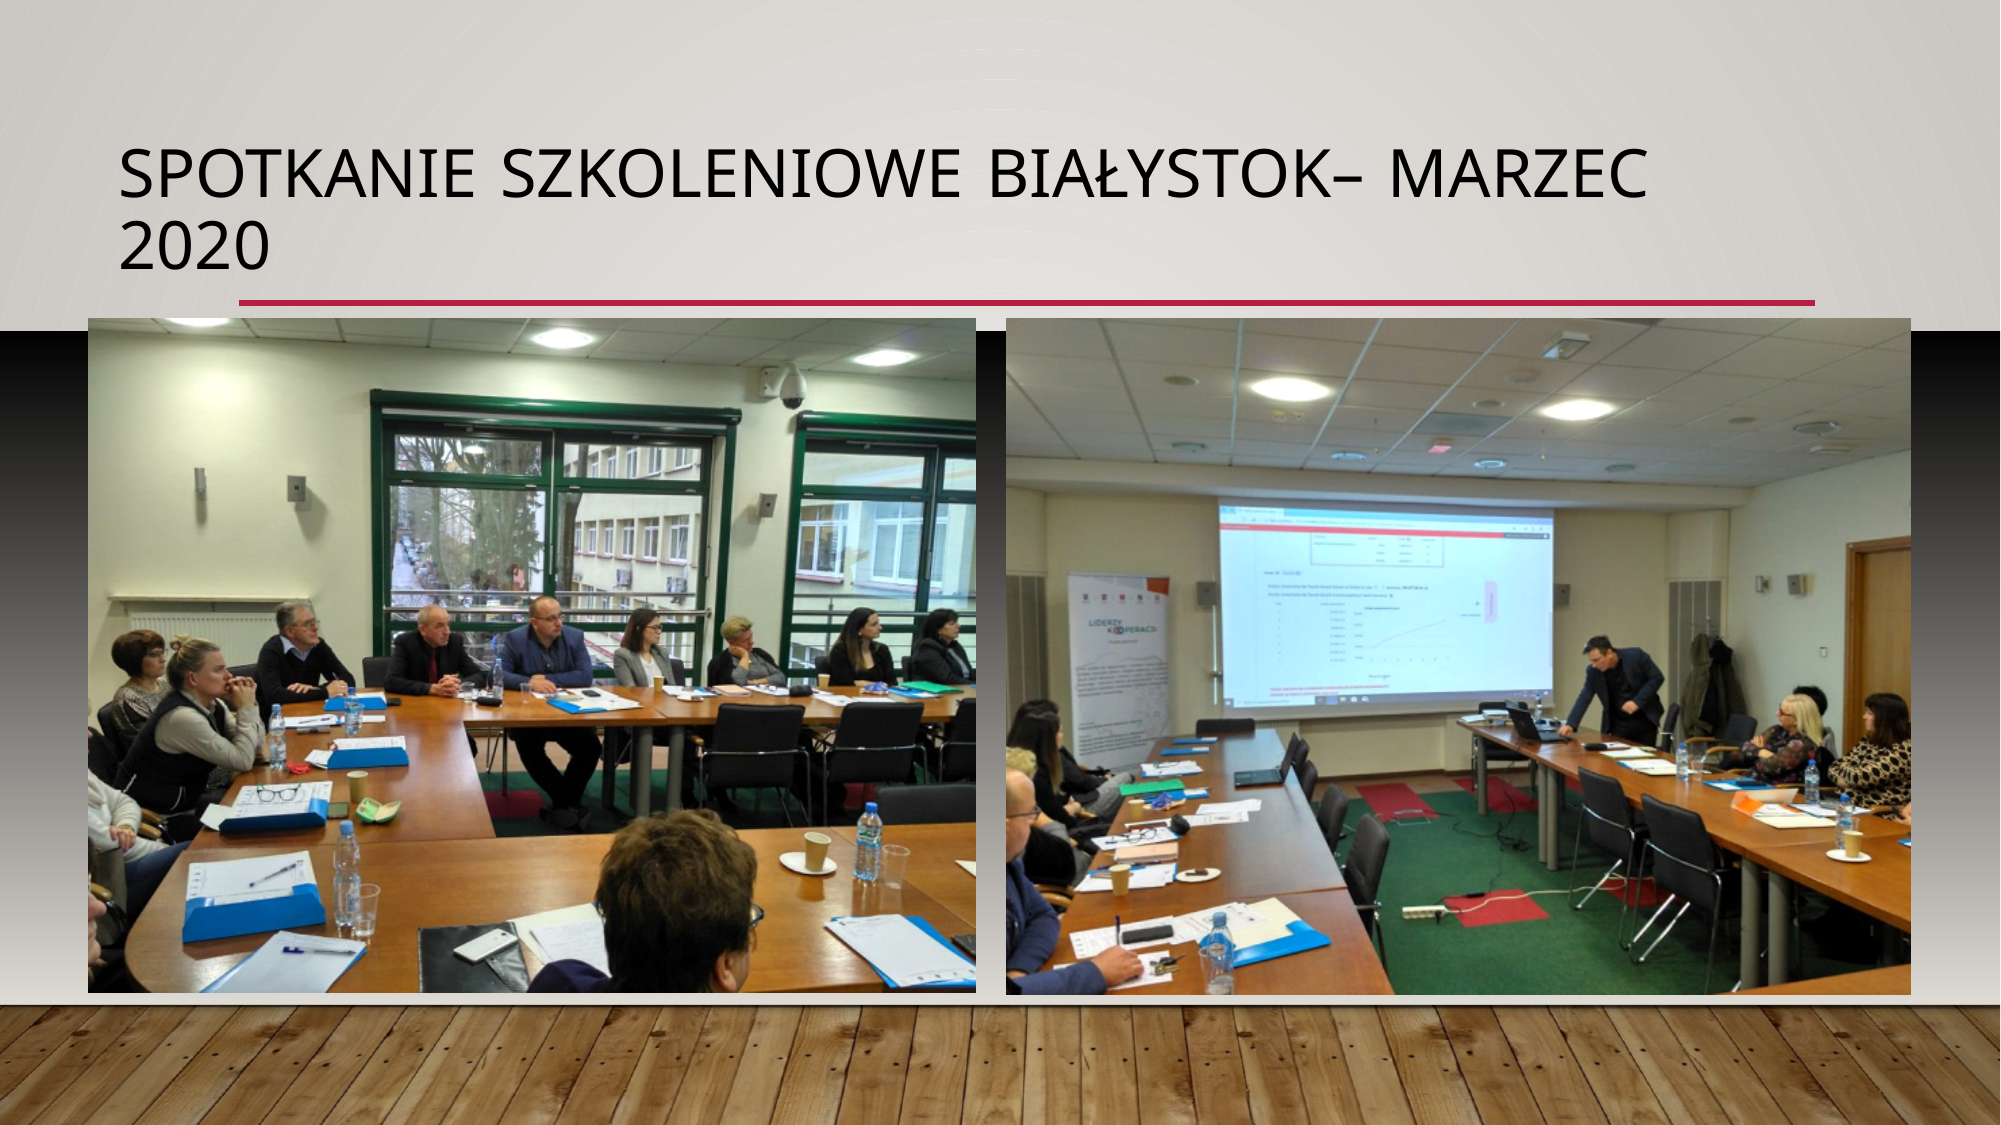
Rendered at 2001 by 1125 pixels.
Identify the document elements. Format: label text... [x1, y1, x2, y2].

picture [1006, 318, 1911, 995]
title Spotkanie SZKOLENIOWE BIAŁYSTOK– MARZEC 2020 [103, 131, 1814, 305]
picture [88, 318, 976, 993]
